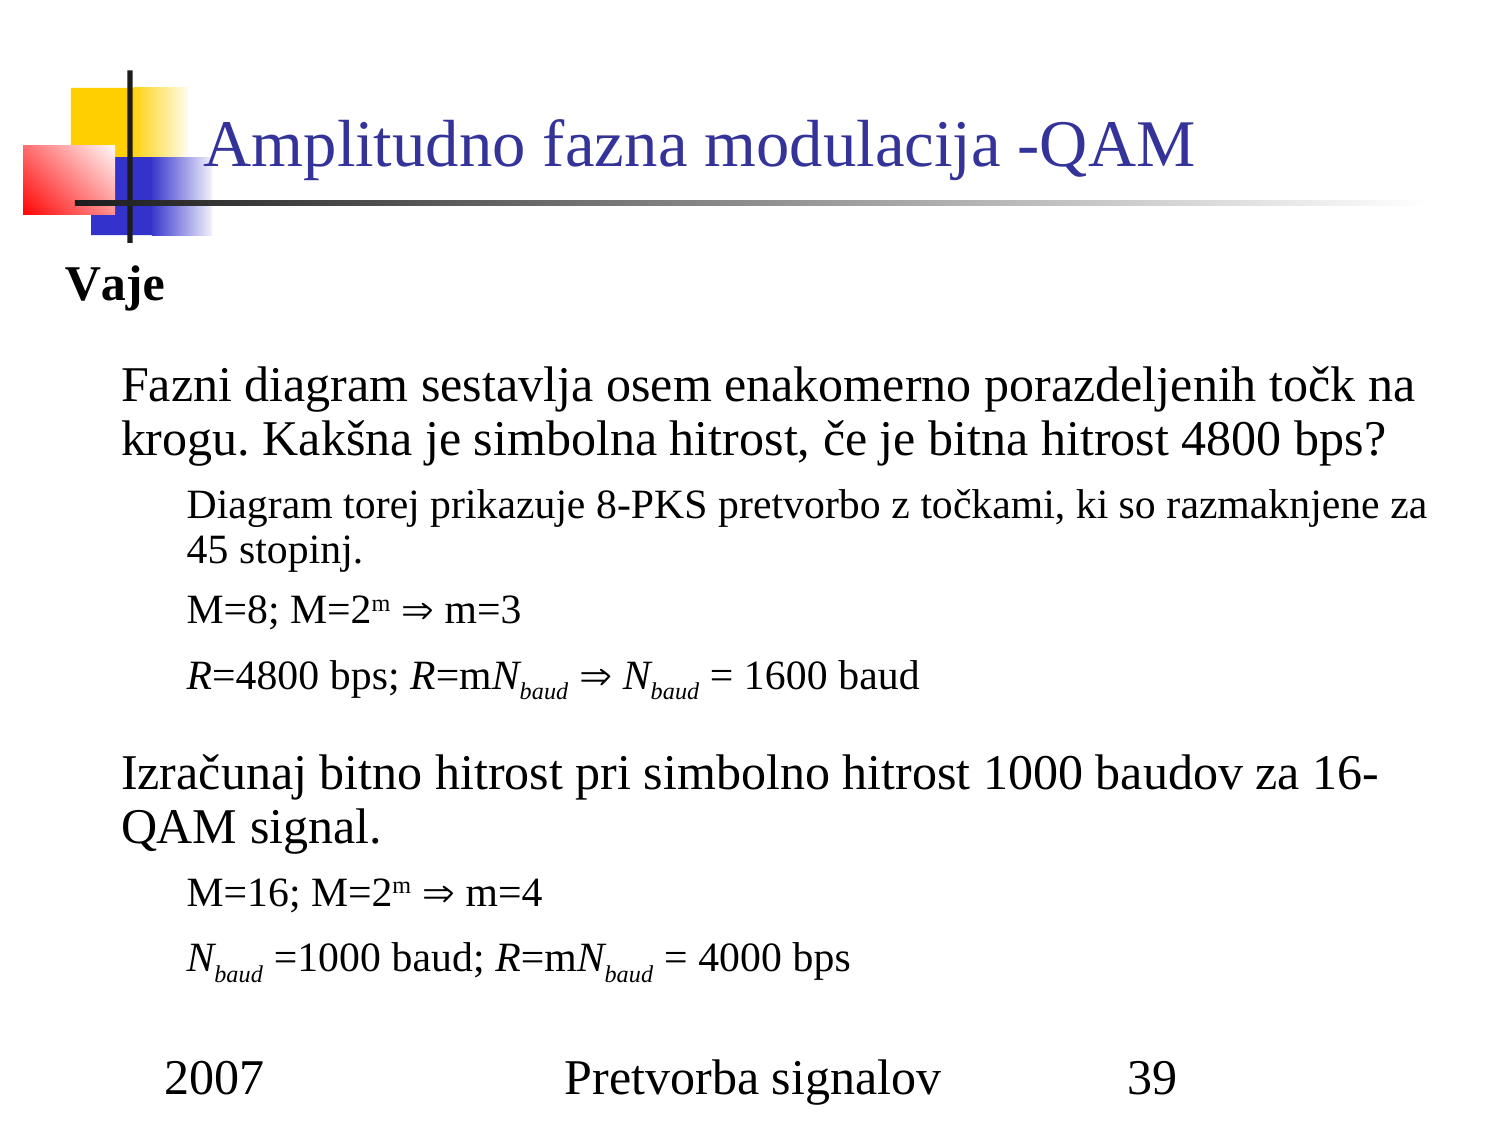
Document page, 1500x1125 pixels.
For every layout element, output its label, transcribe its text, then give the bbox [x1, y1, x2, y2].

list Vaje Fazni diagram sestavlja osem enakomerno porazdeljenih točk na krogu. Kakšna je simbolna hitrost, če je bitna hitrost 4800 bps? Diagram torej prikazuje 8-PKS pretvorbo z točkami, ki so razmaknjene za 45 stopinj. M=8; M=2m  m=3 R=4800 bps; R=mNbaud  Nbaud = 1600 baud Izračunaj bitno hitrost pri simbolno hitrost 1000 baudov za 16-QAM signal. M=16; M=2m  m=4 Nbaud =1000 baud; R=mNbaud = 4000 bps [50, 249, 1469, 1007]
title Amplitudno fazna modulacija -QAM [188, 92, 1468, 188]
